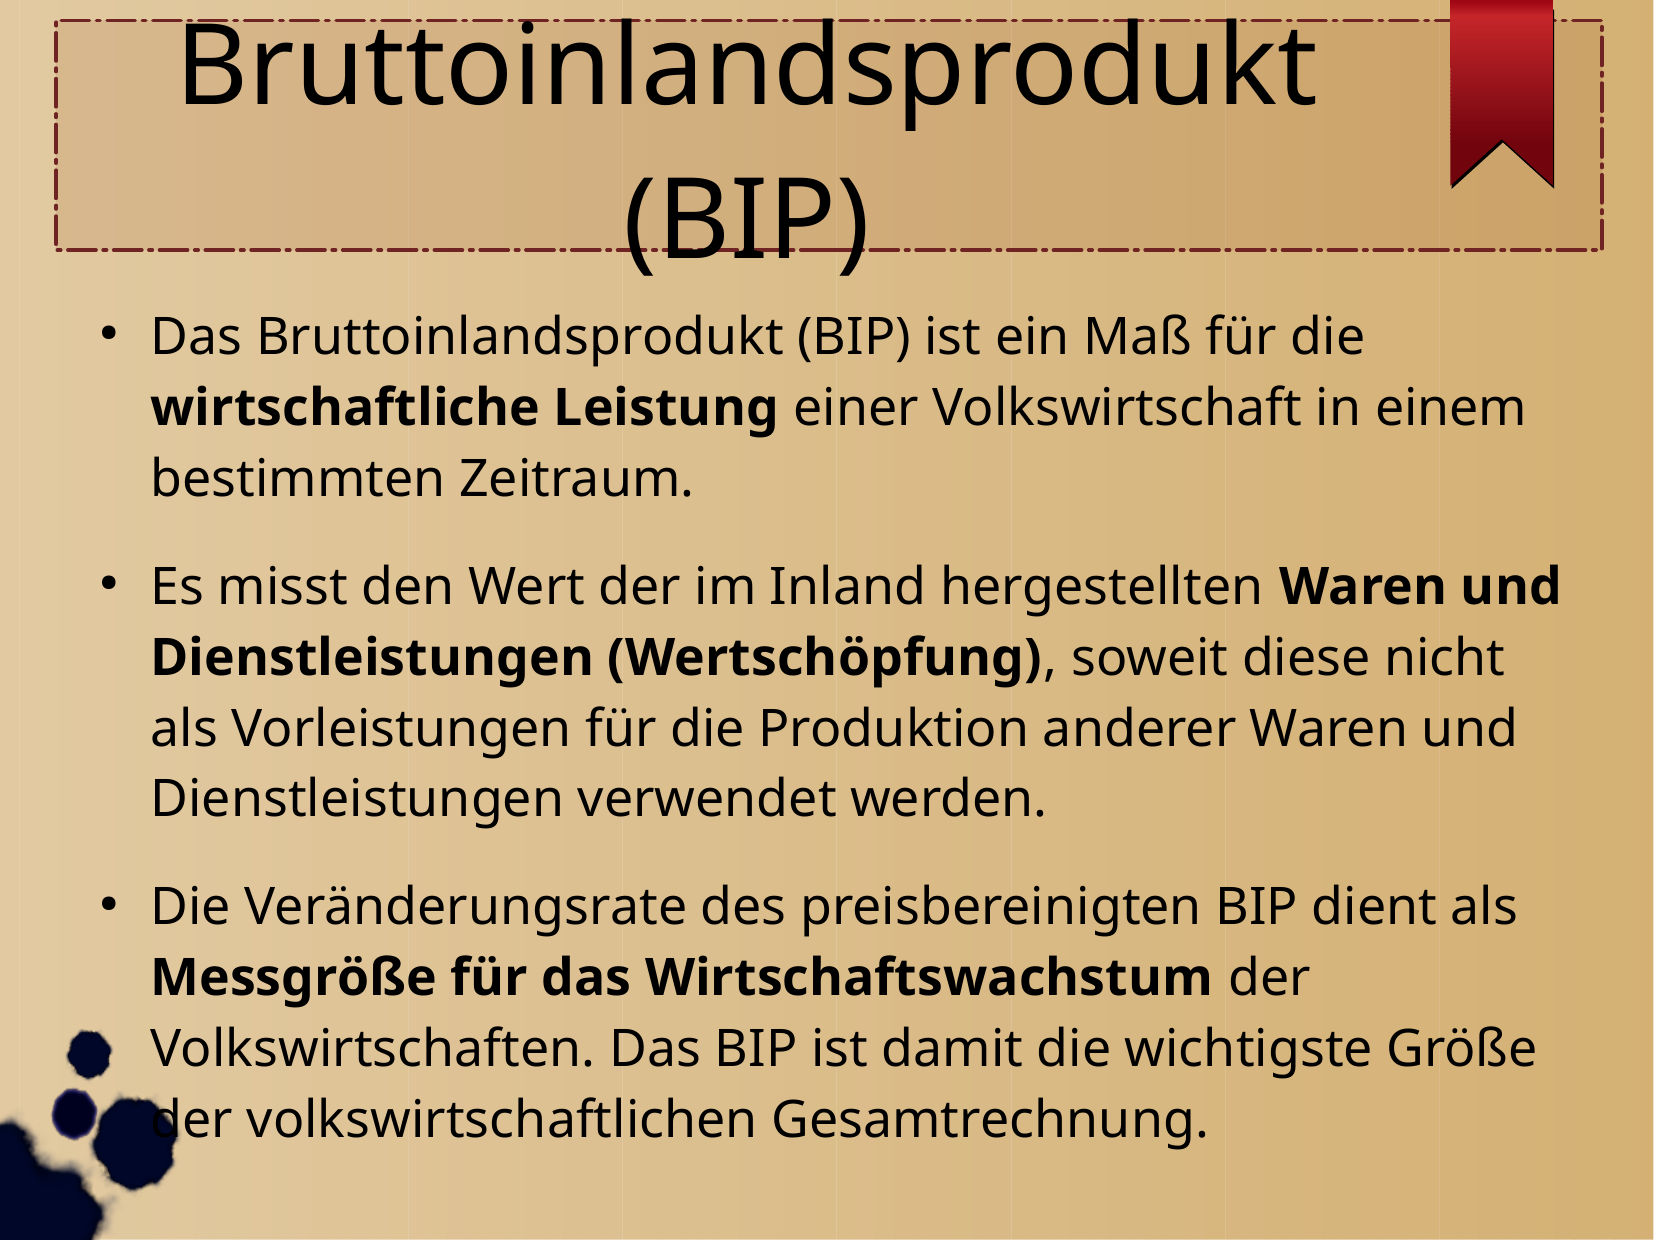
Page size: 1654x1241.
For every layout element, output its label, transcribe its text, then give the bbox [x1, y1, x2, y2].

list Das Bruttoinlandsprodukt (BIP) ist ein Maß für die wirtschaftliche Leistung einer Volkswirtschaft in einem bestimmten Zeitraum. Es misst den Wert der im Inland hergestellten Waren und Dienstleistungen (Wertschöpfung), soweit diese nicht als Vorleistungen für die Produktion anderer Waren und Dienstleistungen verwendet werden. Die Veränderungsrate des preisbereinigten BIP dient als Messgröße für das Wirtschaftswachstum der Volkswirtschaften. Das BIP ist damit die wichtigste Größe der volkswirtschaftlichen Gesamtrechnung. [82, 299, 1571, 1156]
title Bruttoinlandsprodukt (BIP) [82, 47, 1412, 229]
